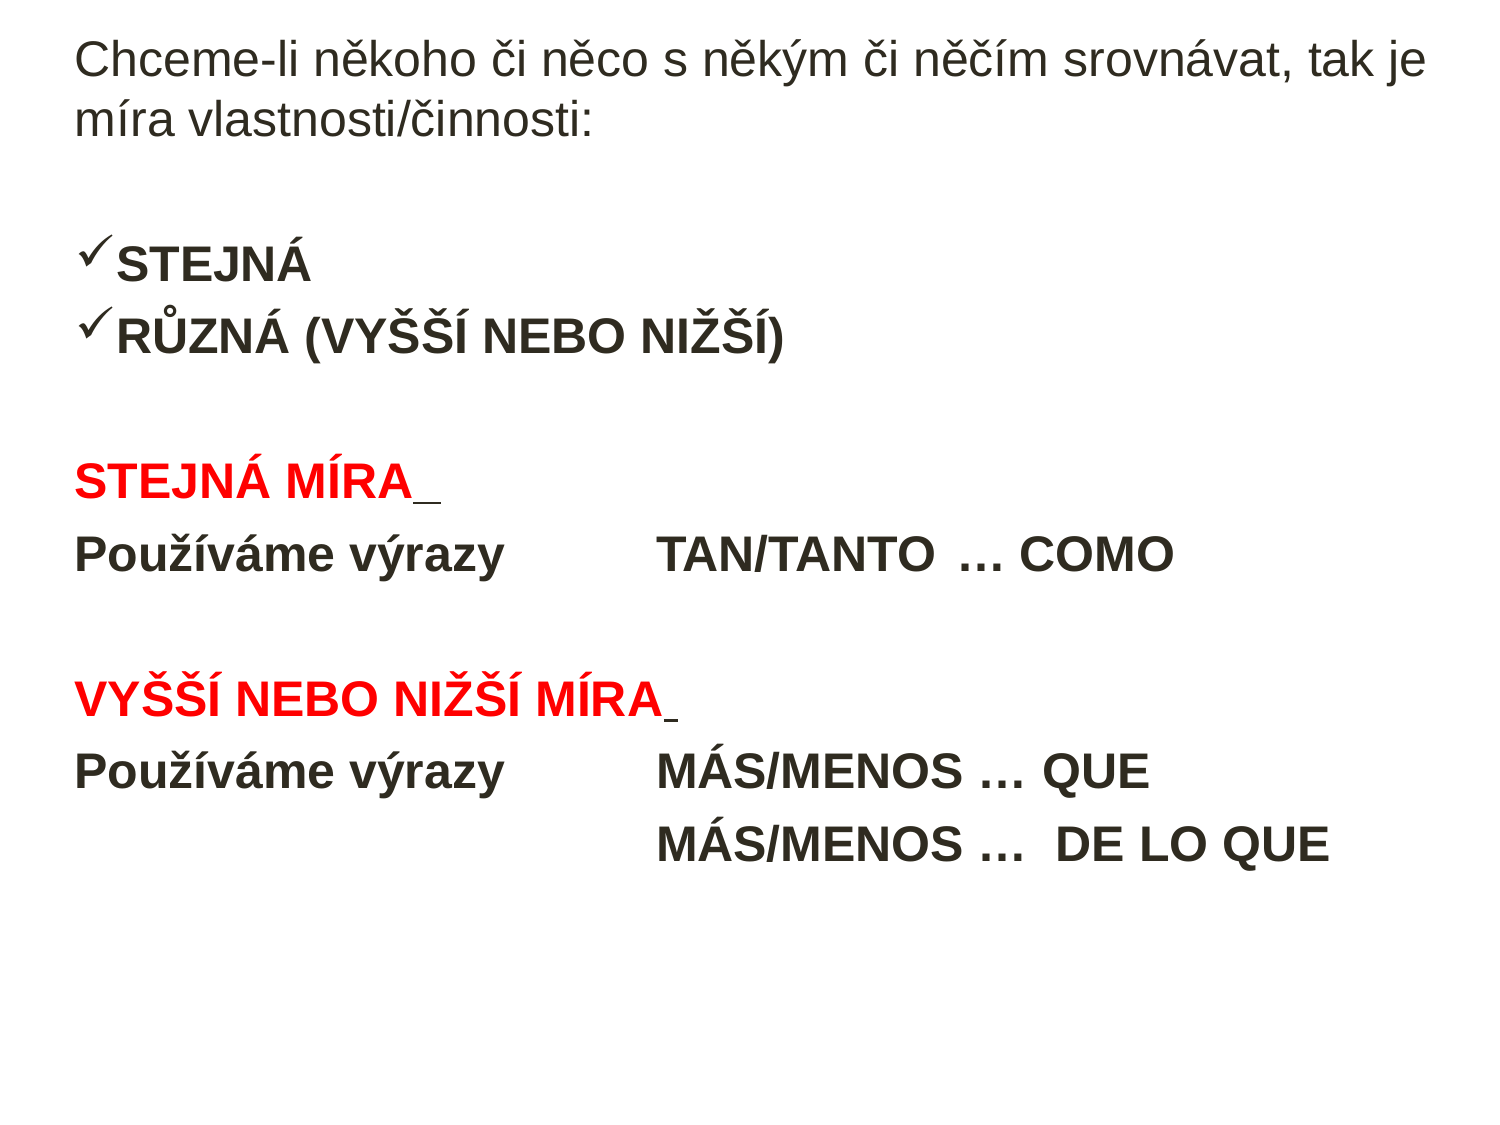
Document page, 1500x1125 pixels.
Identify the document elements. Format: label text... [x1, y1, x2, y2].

list Chceme-li někoho či něco s někým či něčím srovnávat, tak je míra vlastnosti/činnosti: STEJNÁ RŮZNÁ (VYŠŠÍ NEBO NIŽŠÍ) STEJNÁ MÍRA Používáme výrazy TAN/TANTO … COMO VYŠŠÍ NEBO NIŽŠÍ MÍRA Používáme výrazy MÁS/MENOS … QUE MÁS/MENOS … DE LO QUE [41, 19, 1459, 1125]
